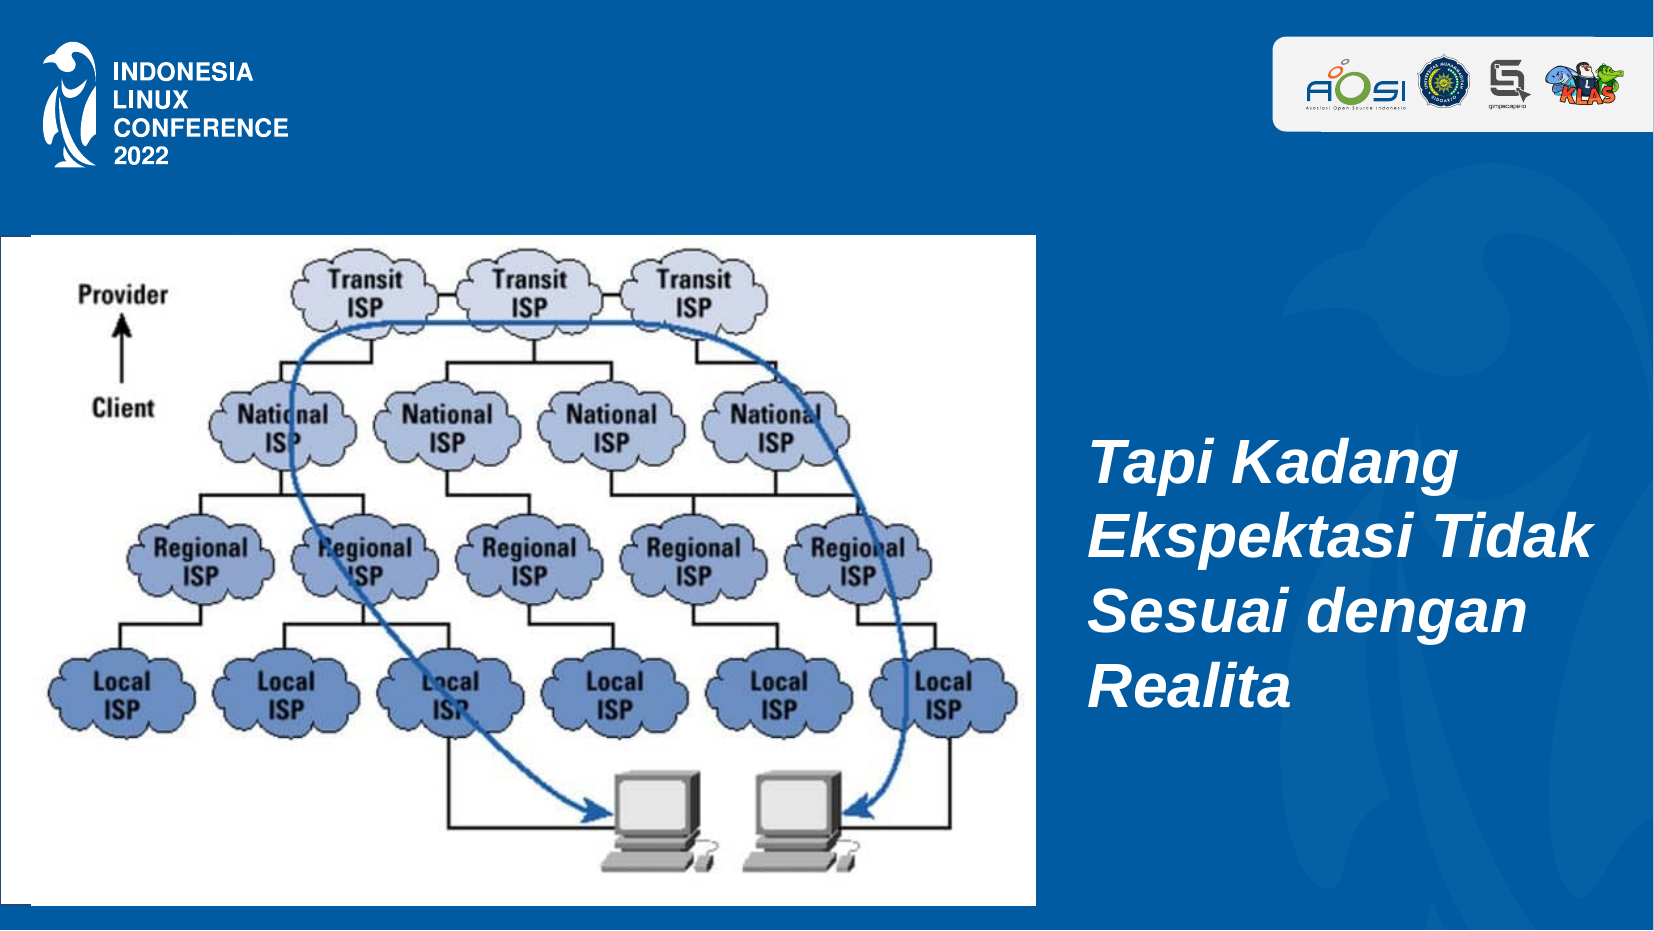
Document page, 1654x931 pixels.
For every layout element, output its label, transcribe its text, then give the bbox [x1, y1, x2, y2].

picture [1417, 54, 1471, 108]
text_box [0, 235, 31, 906]
picture [31, 235, 1036, 906]
picture [1545, 62, 1624, 105]
text_box Tapi Kadang Ekspektasi Tidak Sesuai dengan Realita [1087, 235, 1607, 906]
